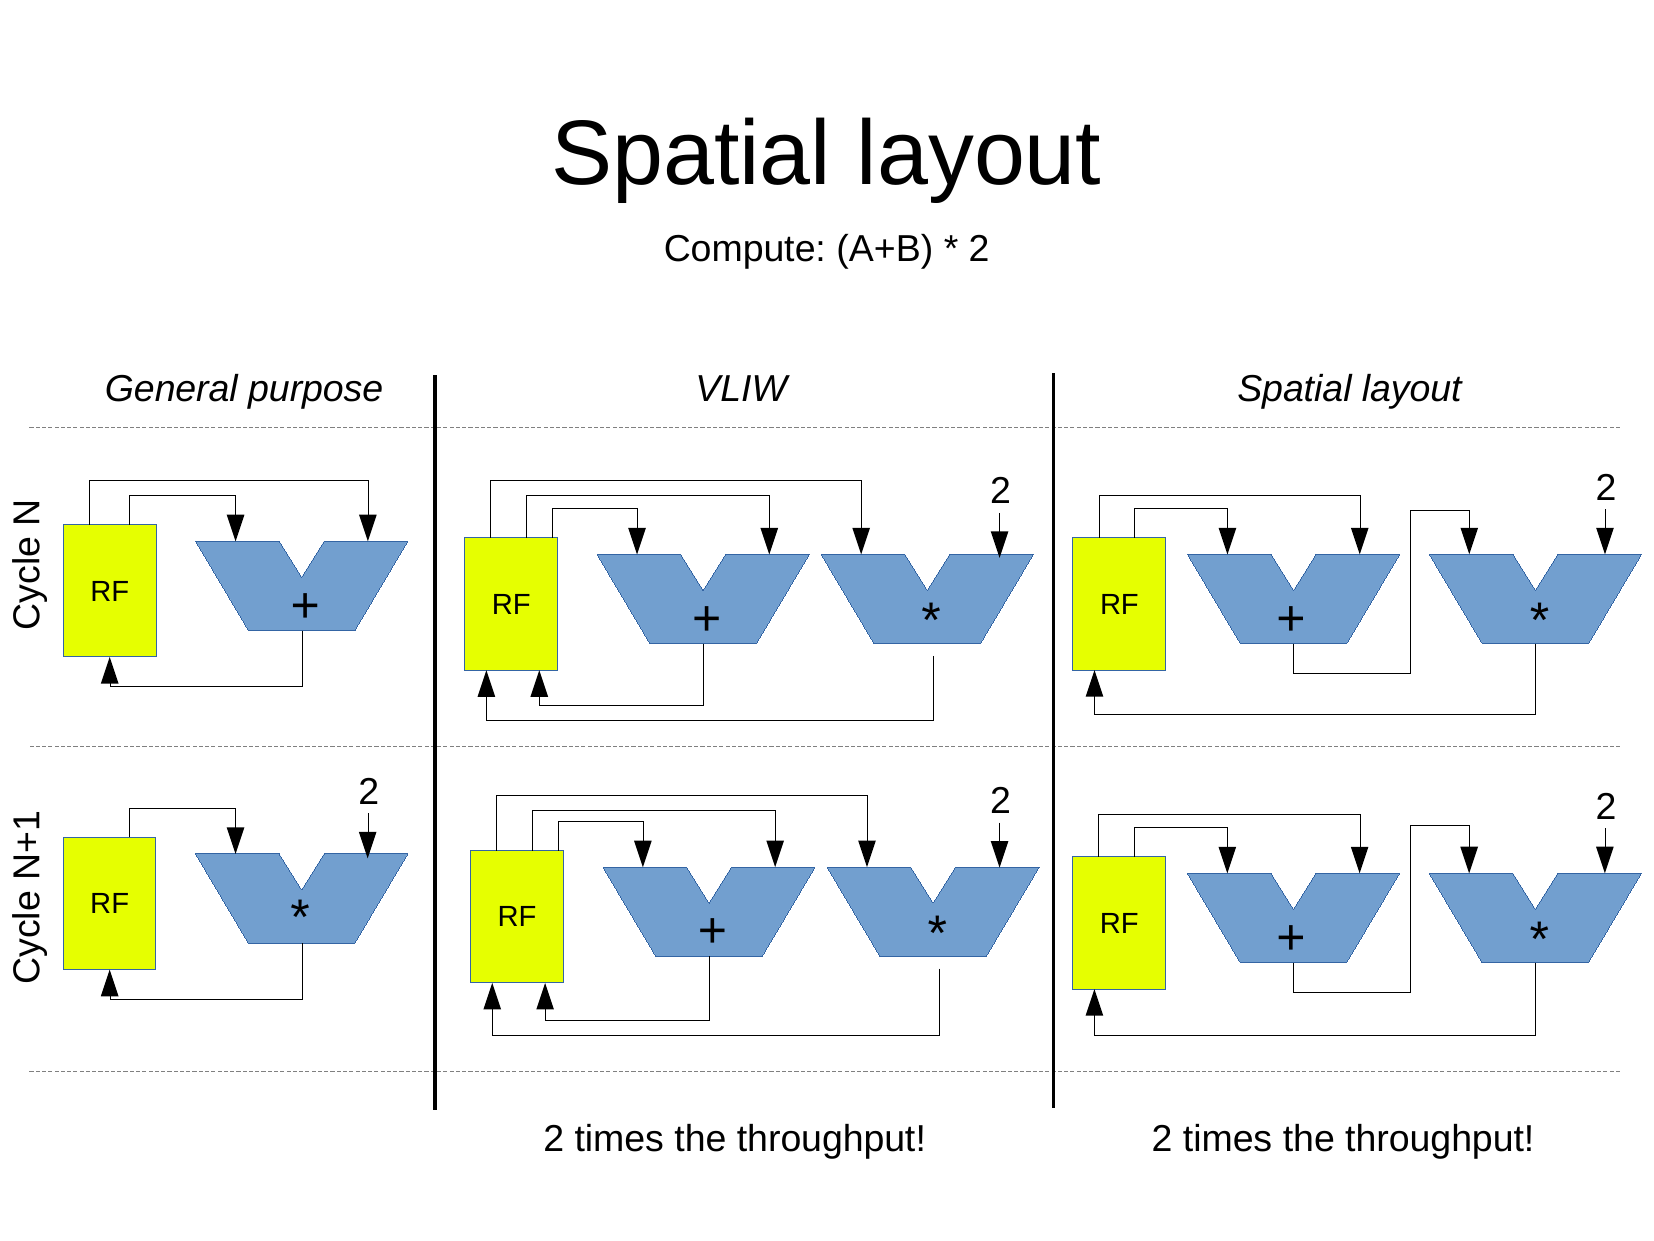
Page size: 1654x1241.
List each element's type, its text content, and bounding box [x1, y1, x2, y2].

text_box * [912, 898, 966, 969]
text_box [714, 867, 815, 957]
text_box 2 [1580, 778, 1626, 835]
text_box [827, 867, 931, 957]
text_box [195, 541, 297, 631]
text_box General purpose [90, 360, 465, 417]
text_box 2 [975, 462, 1021, 520]
text_box [1429, 554, 1533, 644]
text_box [708, 554, 810, 644]
text_box [306, 541, 408, 631]
text_box + [677, 582, 731, 654]
text_box RF [1072, 856, 1166, 990]
text_box * [1514, 904, 1568, 975]
text_box [1298, 873, 1400, 963]
text_box 2 times the throughput! [1136, 1110, 1572, 1167]
text_box [1538, 554, 1642, 644]
text_box 2 times the throughput! [528, 1110, 964, 1167]
text_box 2 [975, 772, 1021, 830]
text_box [1298, 554, 1400, 644]
text_box 2 [343, 763, 389, 820]
text_box [1538, 873, 1642, 963]
text_box VLIW [465, 360, 1018, 417]
text_box Spatial layout [1073, 360, 1626, 417]
text_box + [1261, 901, 1315, 973]
text_box + [1261, 582, 1315, 654]
text_box RF [464, 537, 558, 671]
text_box [603, 867, 705, 957]
title Spatial layout [82, 49, 1571, 219]
text_box [1187, 554, 1289, 644]
text_box [936, 867, 1040, 957]
text_box + [683, 895, 737, 966]
text_box * [906, 585, 960, 656]
text_box 2 [1580, 459, 1626, 516]
text_box Compute: (A+B) * 2 [0, 219, 1654, 277]
text_box [1187, 873, 1289, 963]
text_box RF [470, 850, 564, 983]
text_box [306, 853, 408, 944]
text_box Cycle N [0, 481, 55, 646]
text_box [821, 554, 925, 644]
text_box [195, 853, 297, 944]
text_box [930, 554, 1034, 644]
text_box [1429, 873, 1533, 963]
text_box RF [63, 524, 157, 657]
text_box Cycle N+1 [0, 795, 55, 1000]
text_box RF [1072, 537, 1166, 671]
text_box + [275, 569, 329, 640]
text_box * [275, 882, 329, 953]
text_box [597, 554, 698, 644]
text_box RF [63, 837, 156, 970]
text_box * [1514, 585, 1568, 656]
